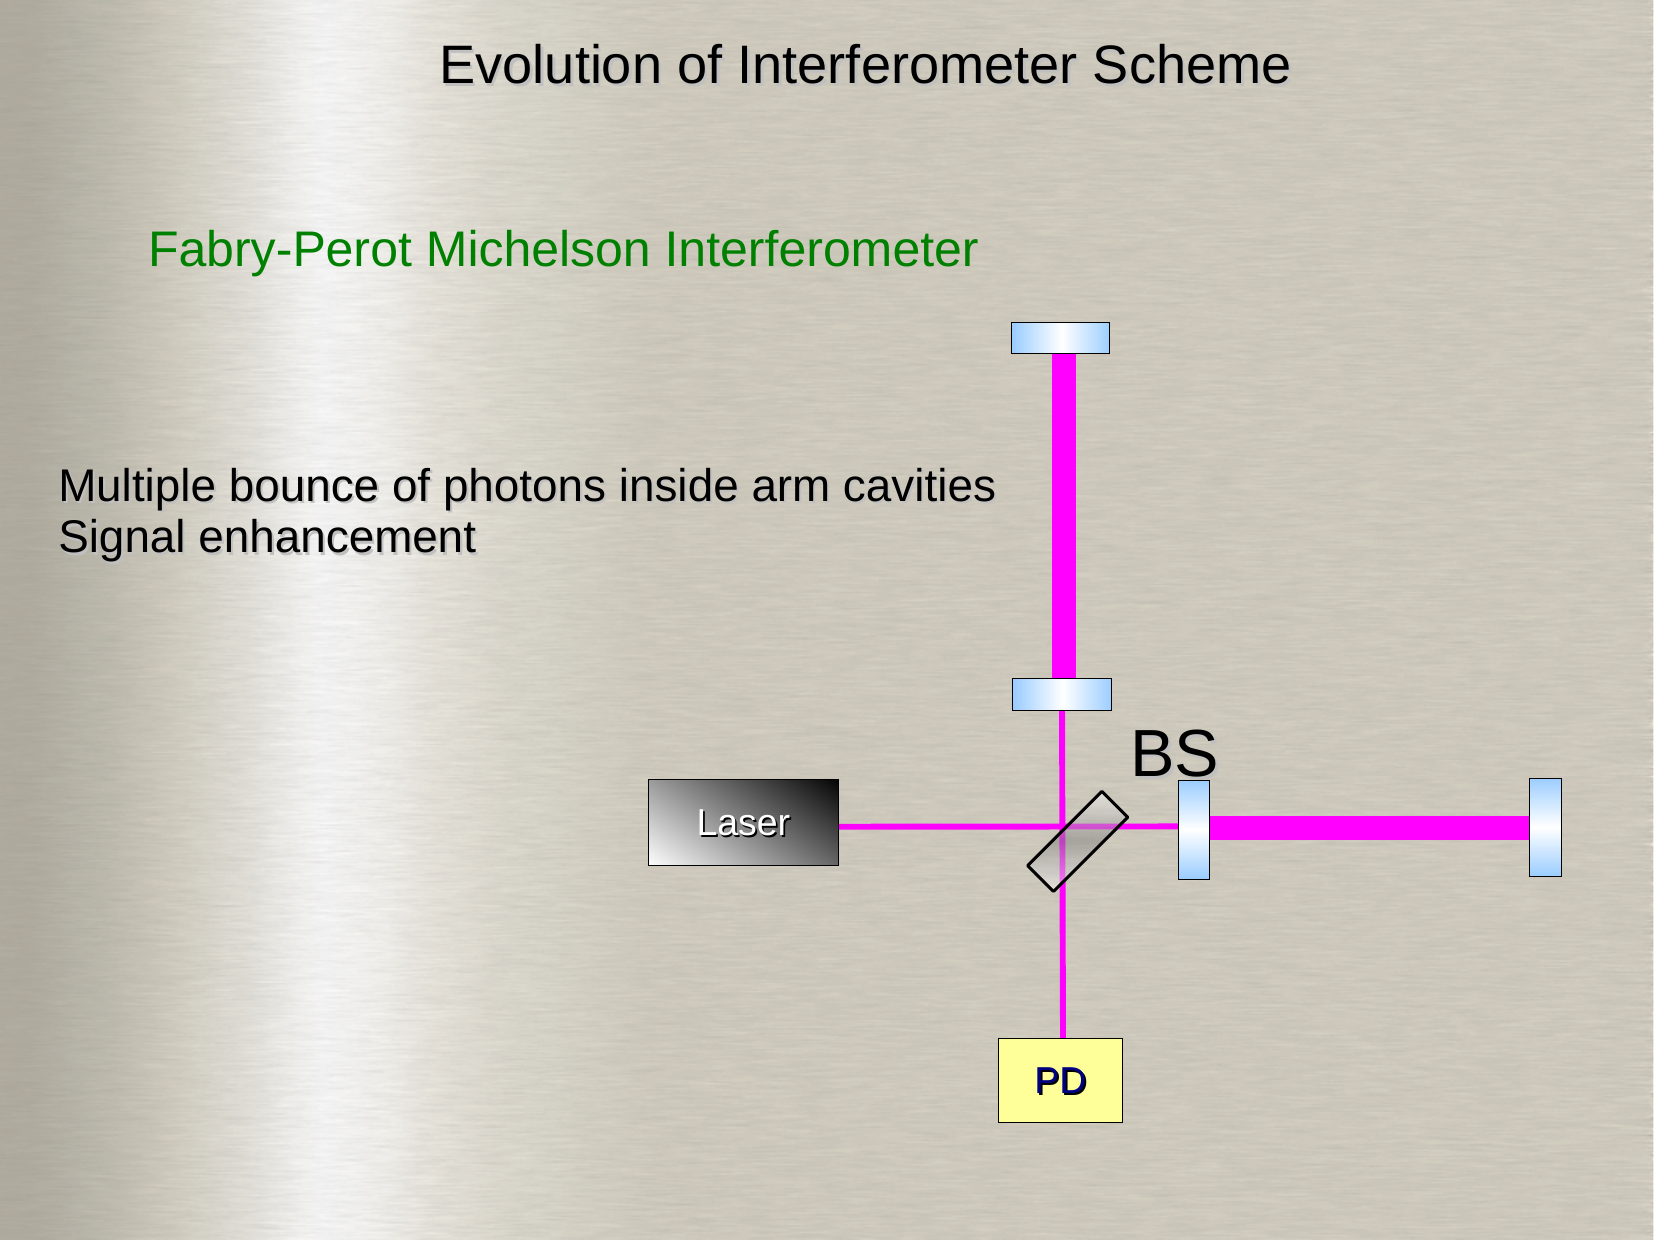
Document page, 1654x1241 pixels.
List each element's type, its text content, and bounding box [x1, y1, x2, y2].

text_box Laser [648, 779, 839, 866]
text_box Fabry-Perot Michelson Interferometer [133, 213, 995, 285]
picture [0, 0, 1654, 1240]
text_box Evolution of Interferometer Scheme [424, 27, 1308, 103]
text_box [1011, 322, 1110, 354]
text_box [1529, 778, 1562, 877]
text_box Multiple bounce of photons inside arm cavities Signal enhancement [43, 452, 1028, 570]
text_box [1027, 791, 1128, 892]
text_box [1178, 780, 1210, 880]
text_box [1012, 678, 1112, 711]
text_box BS [1115, 708, 1235, 799]
text_box PD [998, 1038, 1123, 1123]
